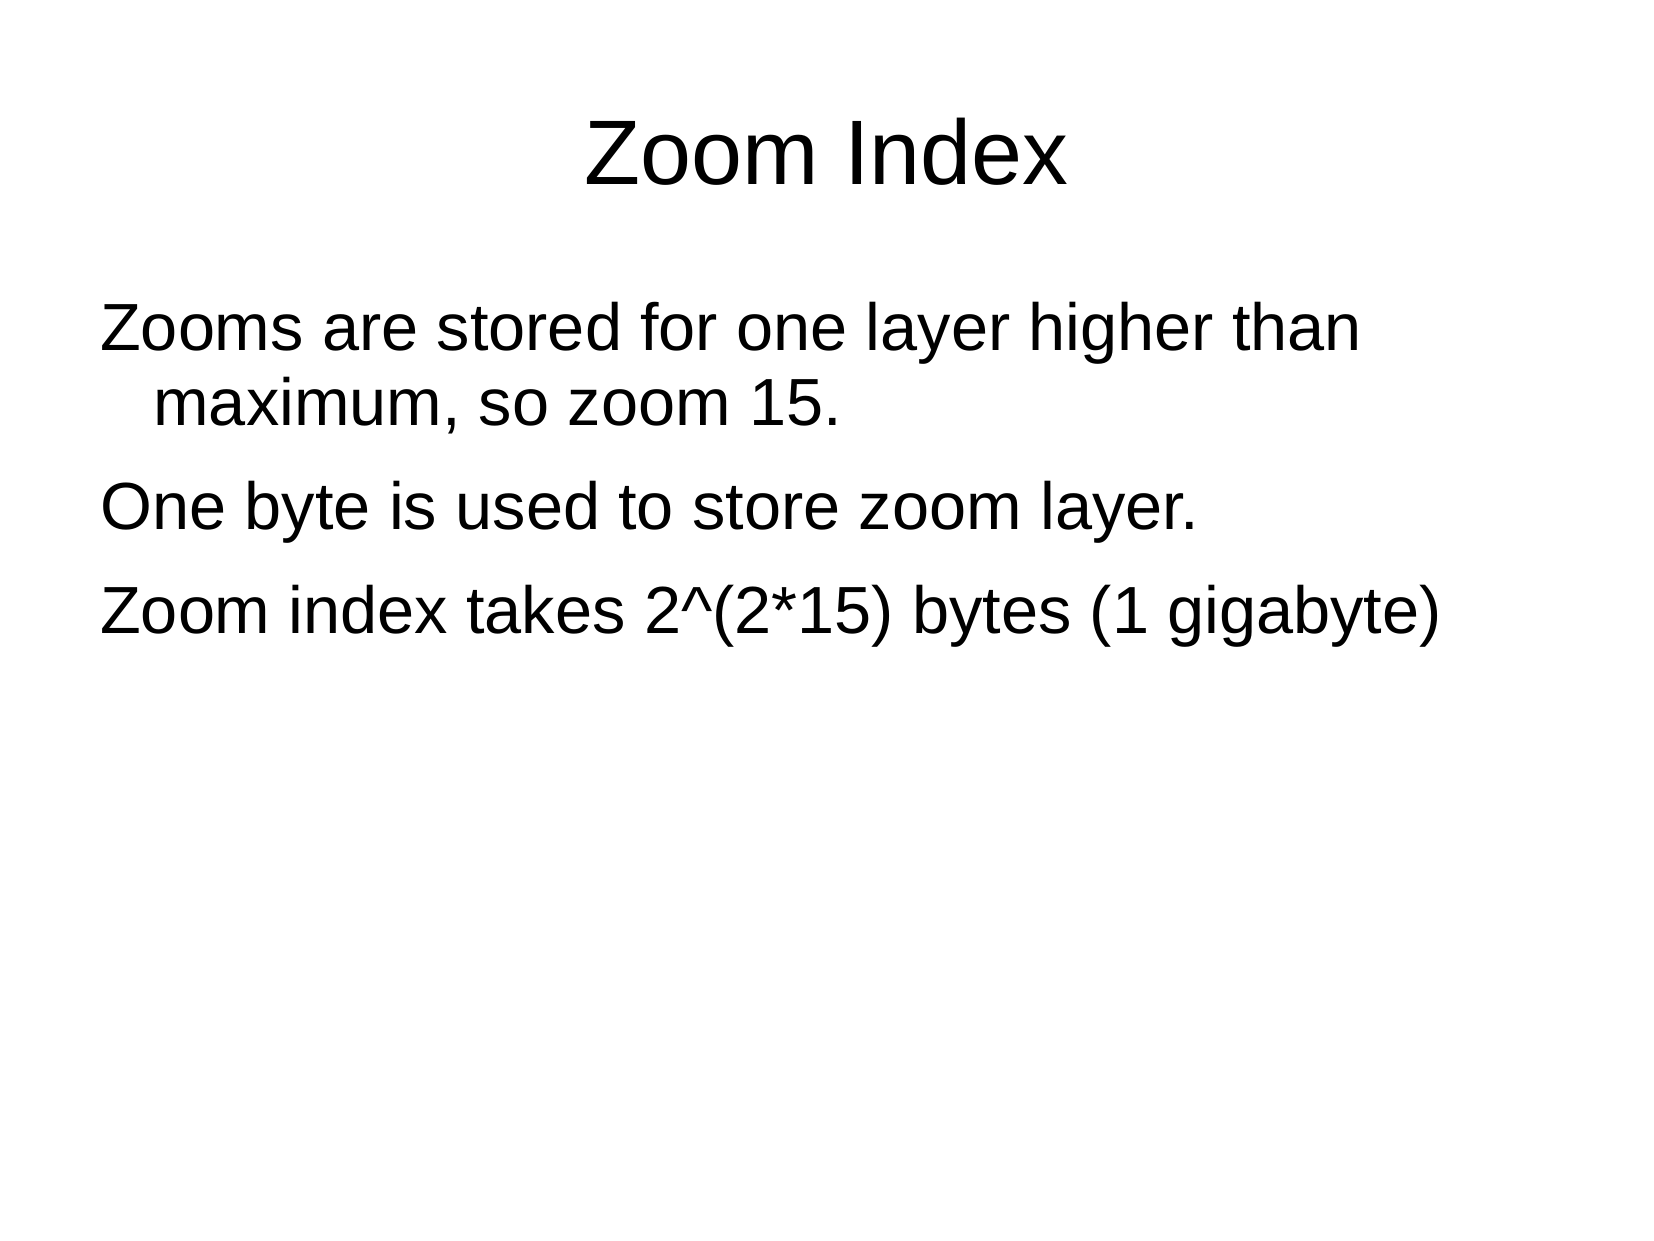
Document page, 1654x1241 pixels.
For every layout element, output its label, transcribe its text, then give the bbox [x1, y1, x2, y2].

list Zooms are stored for one layer higher than maximum, so zoom 15. One byte is used to store zoom layer. Zoom index takes 2^(2*15) bytes (1 gigabyte) [82, 290, 1571, 1109]
title Zoom Index [82, 56, 1571, 250]
